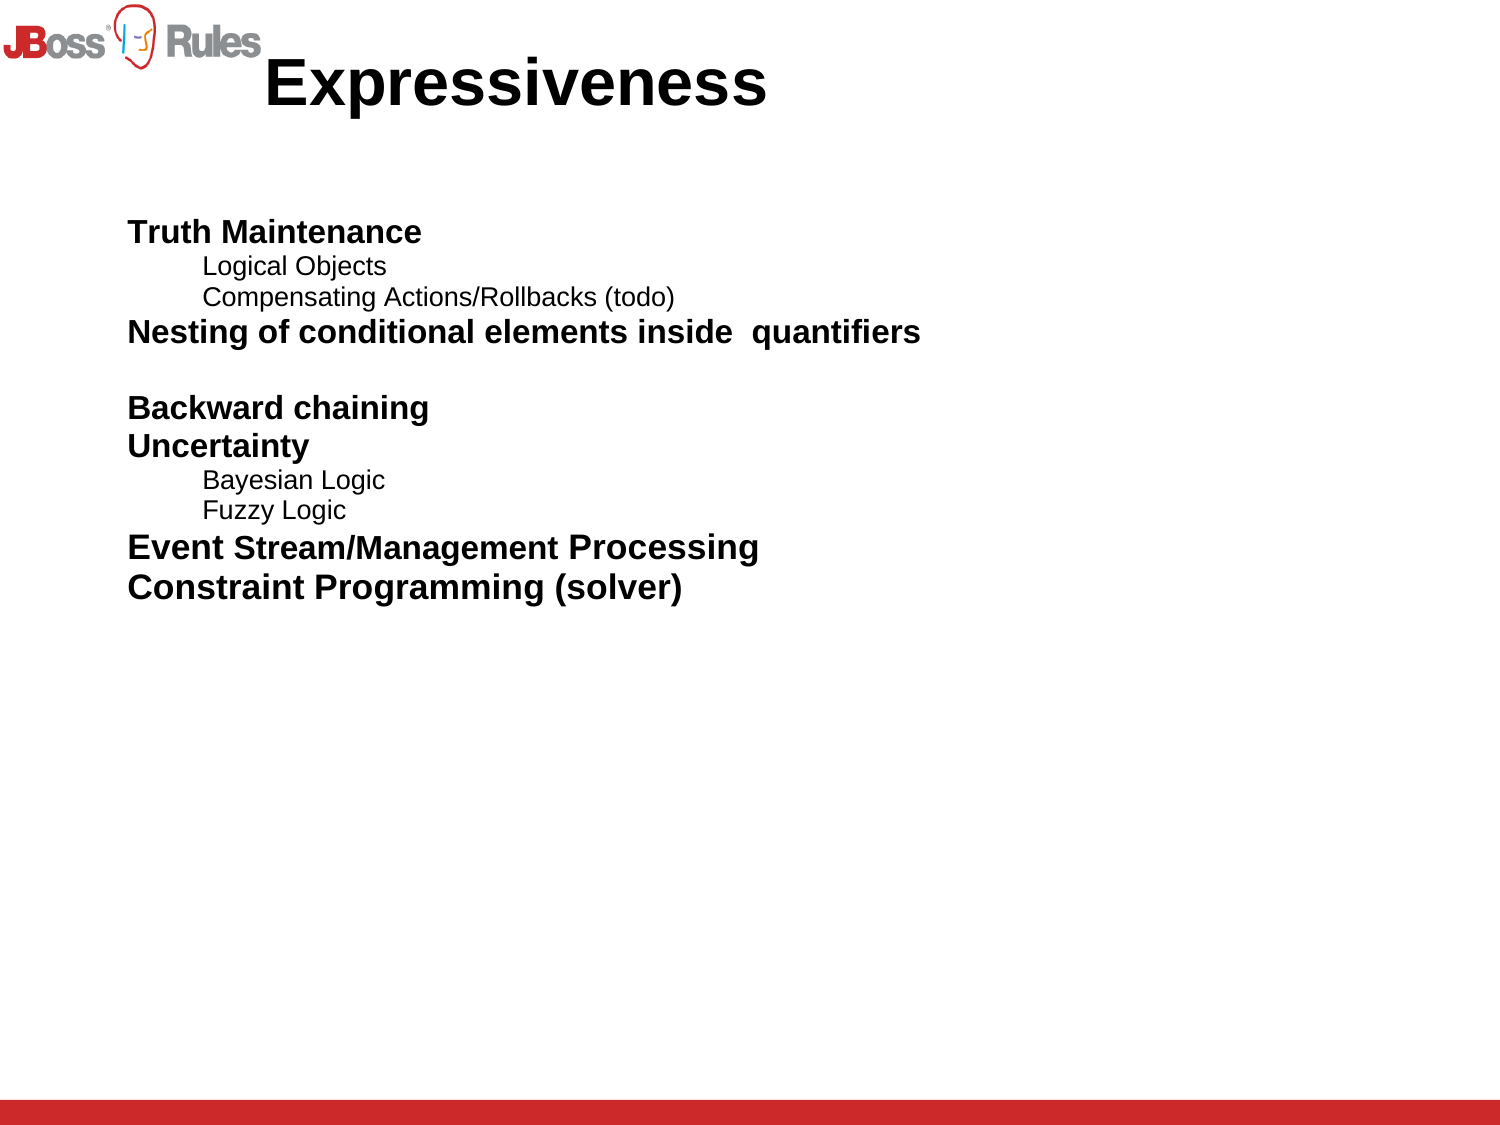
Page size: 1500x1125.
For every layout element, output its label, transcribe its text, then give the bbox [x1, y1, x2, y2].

title Expressiveness [249, 37, 1450, 150]
picture [0, 0, 266, 73]
list Truth Maintenance Logical Objects Compensating Actions/Rollbacks (todo) Nesting of conditional elements inside quantifiers Backward chaining Uncertainty Bayesian Logic Fuzzy Logic Event Stream/Management Processing Constraint Programming (solver) [112, 212, 1388, 888]
